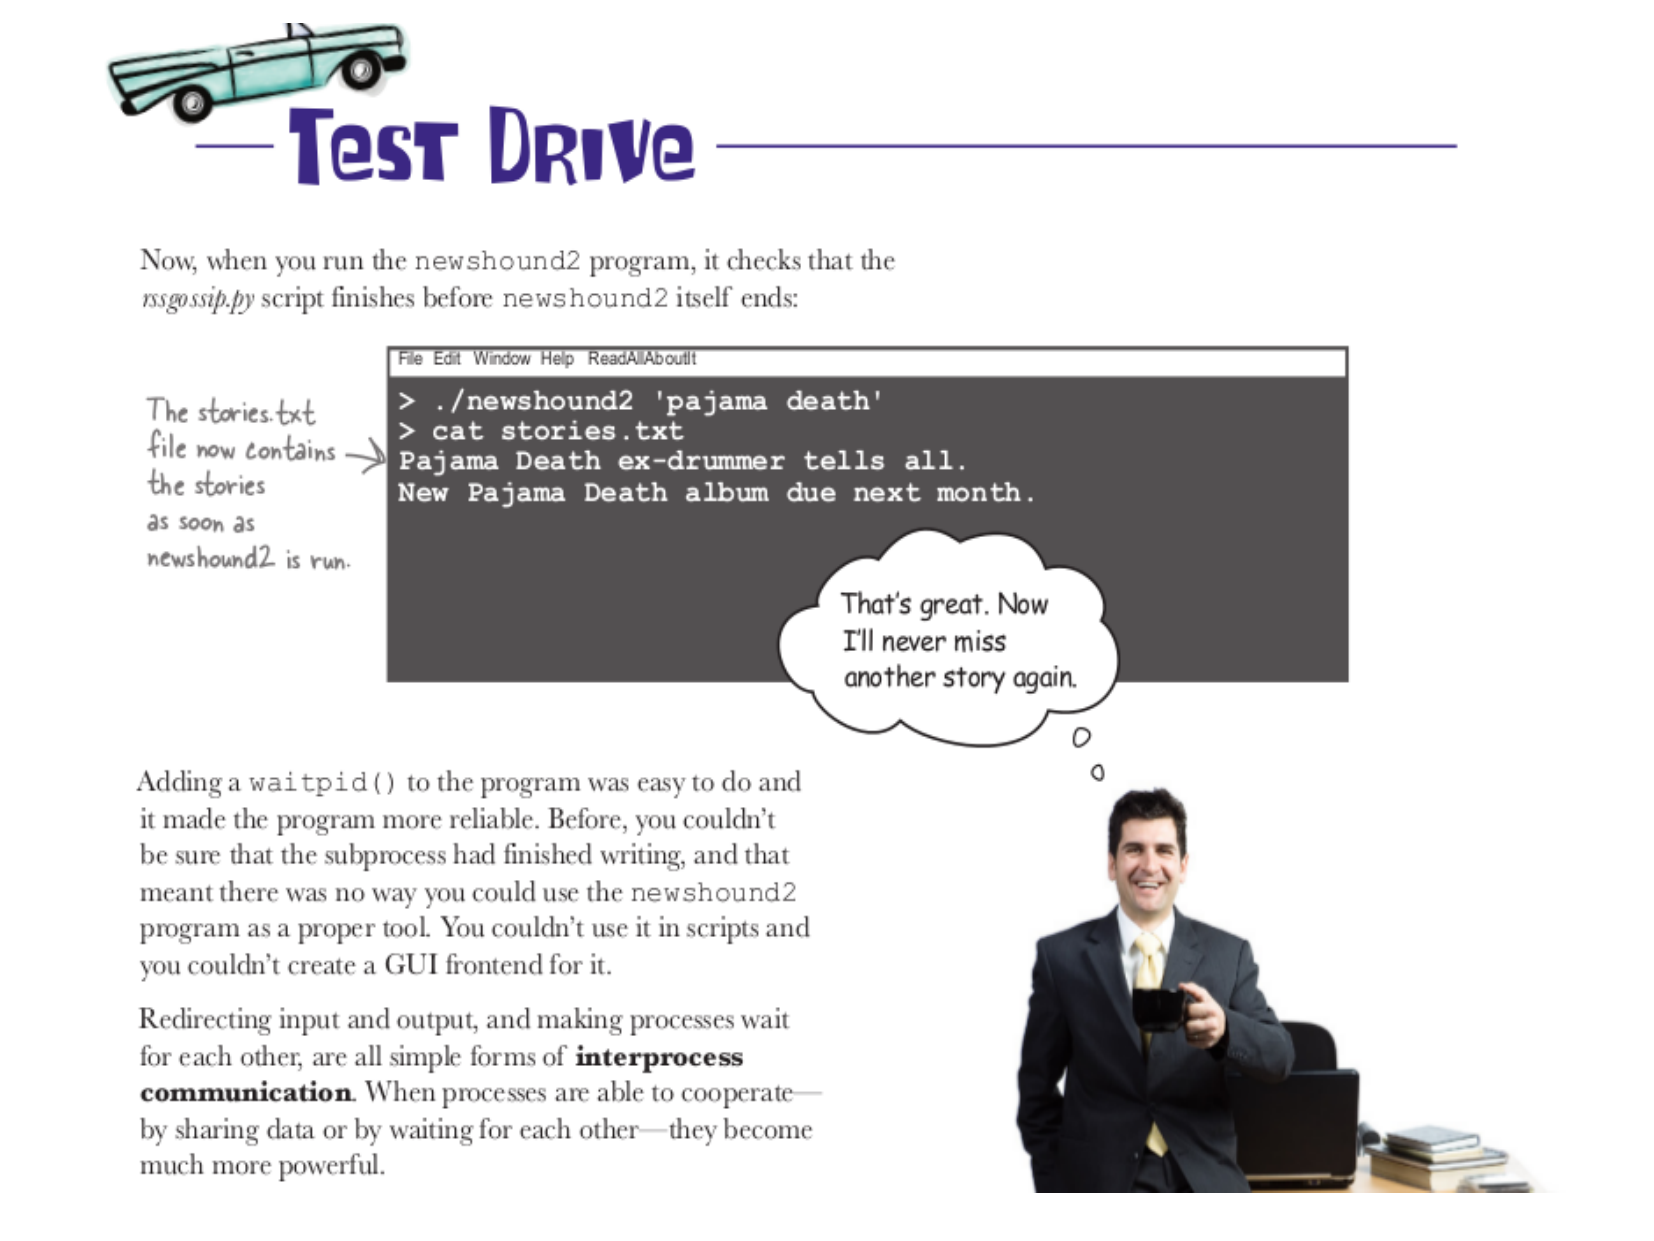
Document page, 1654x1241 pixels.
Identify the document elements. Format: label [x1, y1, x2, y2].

picture [35, 23, 1595, 1193]
